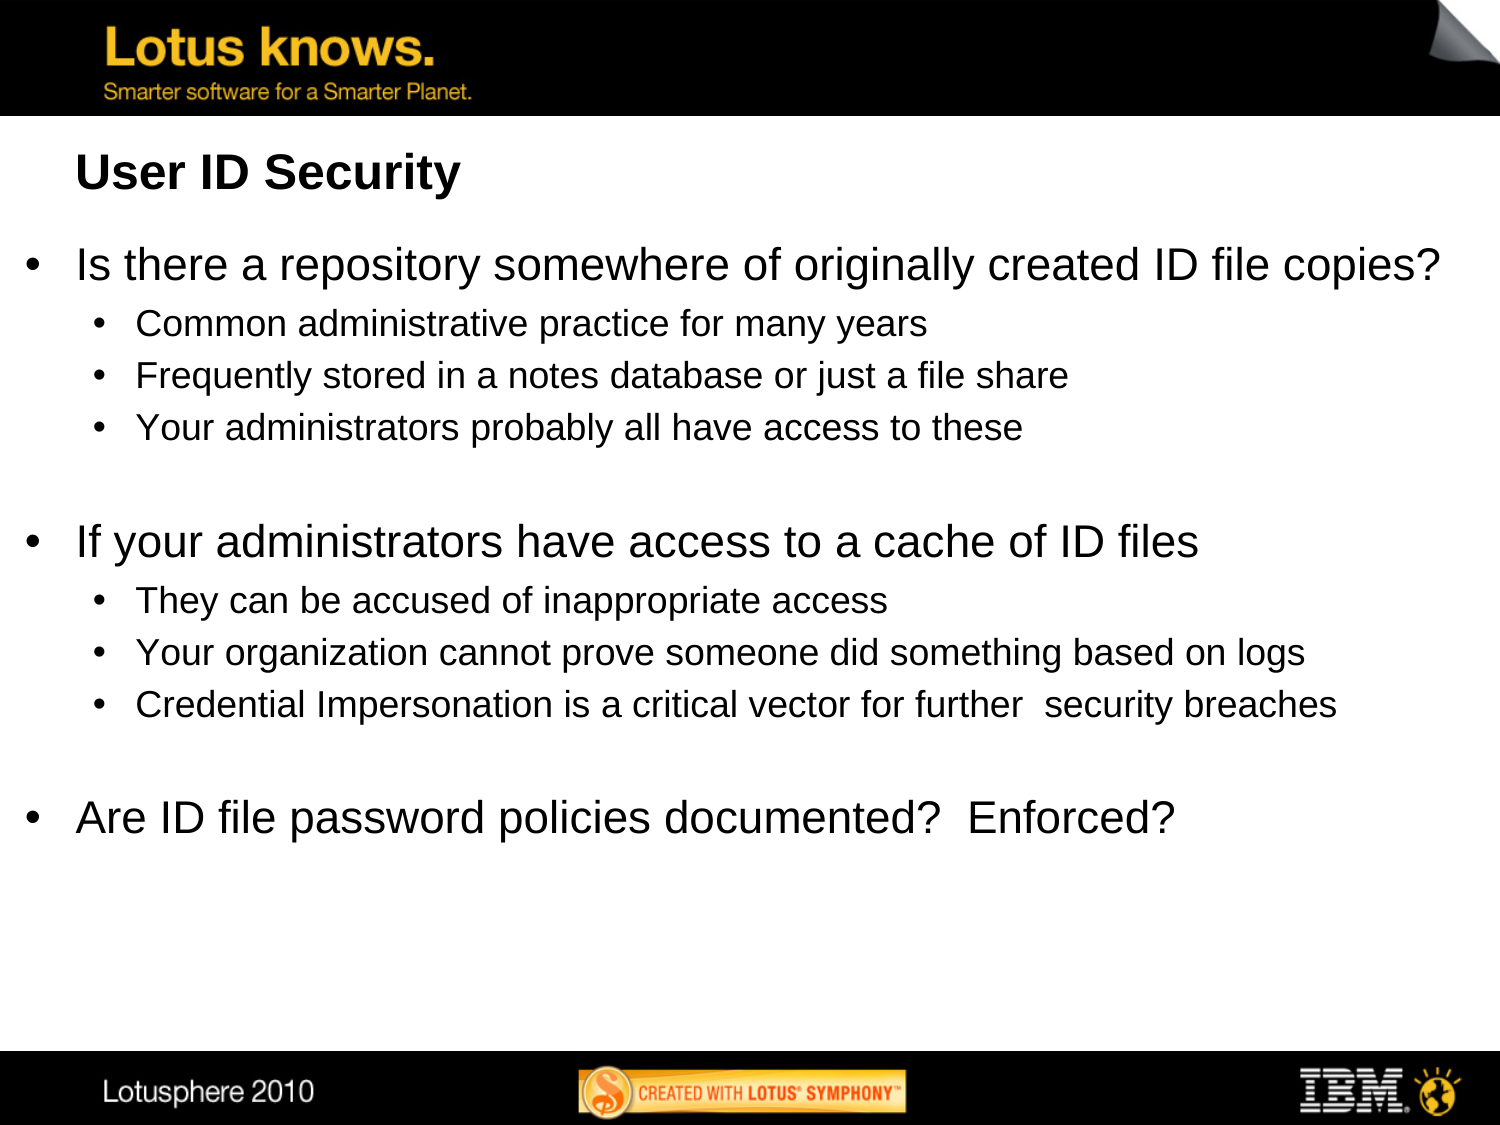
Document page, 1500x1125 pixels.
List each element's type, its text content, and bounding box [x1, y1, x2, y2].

picture [0, 0, 1500, 114]
list Is there a repository somewhere of originally created ID file copies? Common administrative practice for many years Frequently stored in a notes database or just a file share Your administrators probably all have access to these If your administrators have access to a cache of ID files They can be accused of inappropriate access Your organization cannot prove someone did something based on logs Credential Impersonation is a critical vector for further security breaches Are ID file password policies documented? Enforced? [24, 237, 1476, 1026]
picture [0, 1053, 1500, 1125]
title User ID Security [74, 137, 1475, 200]
